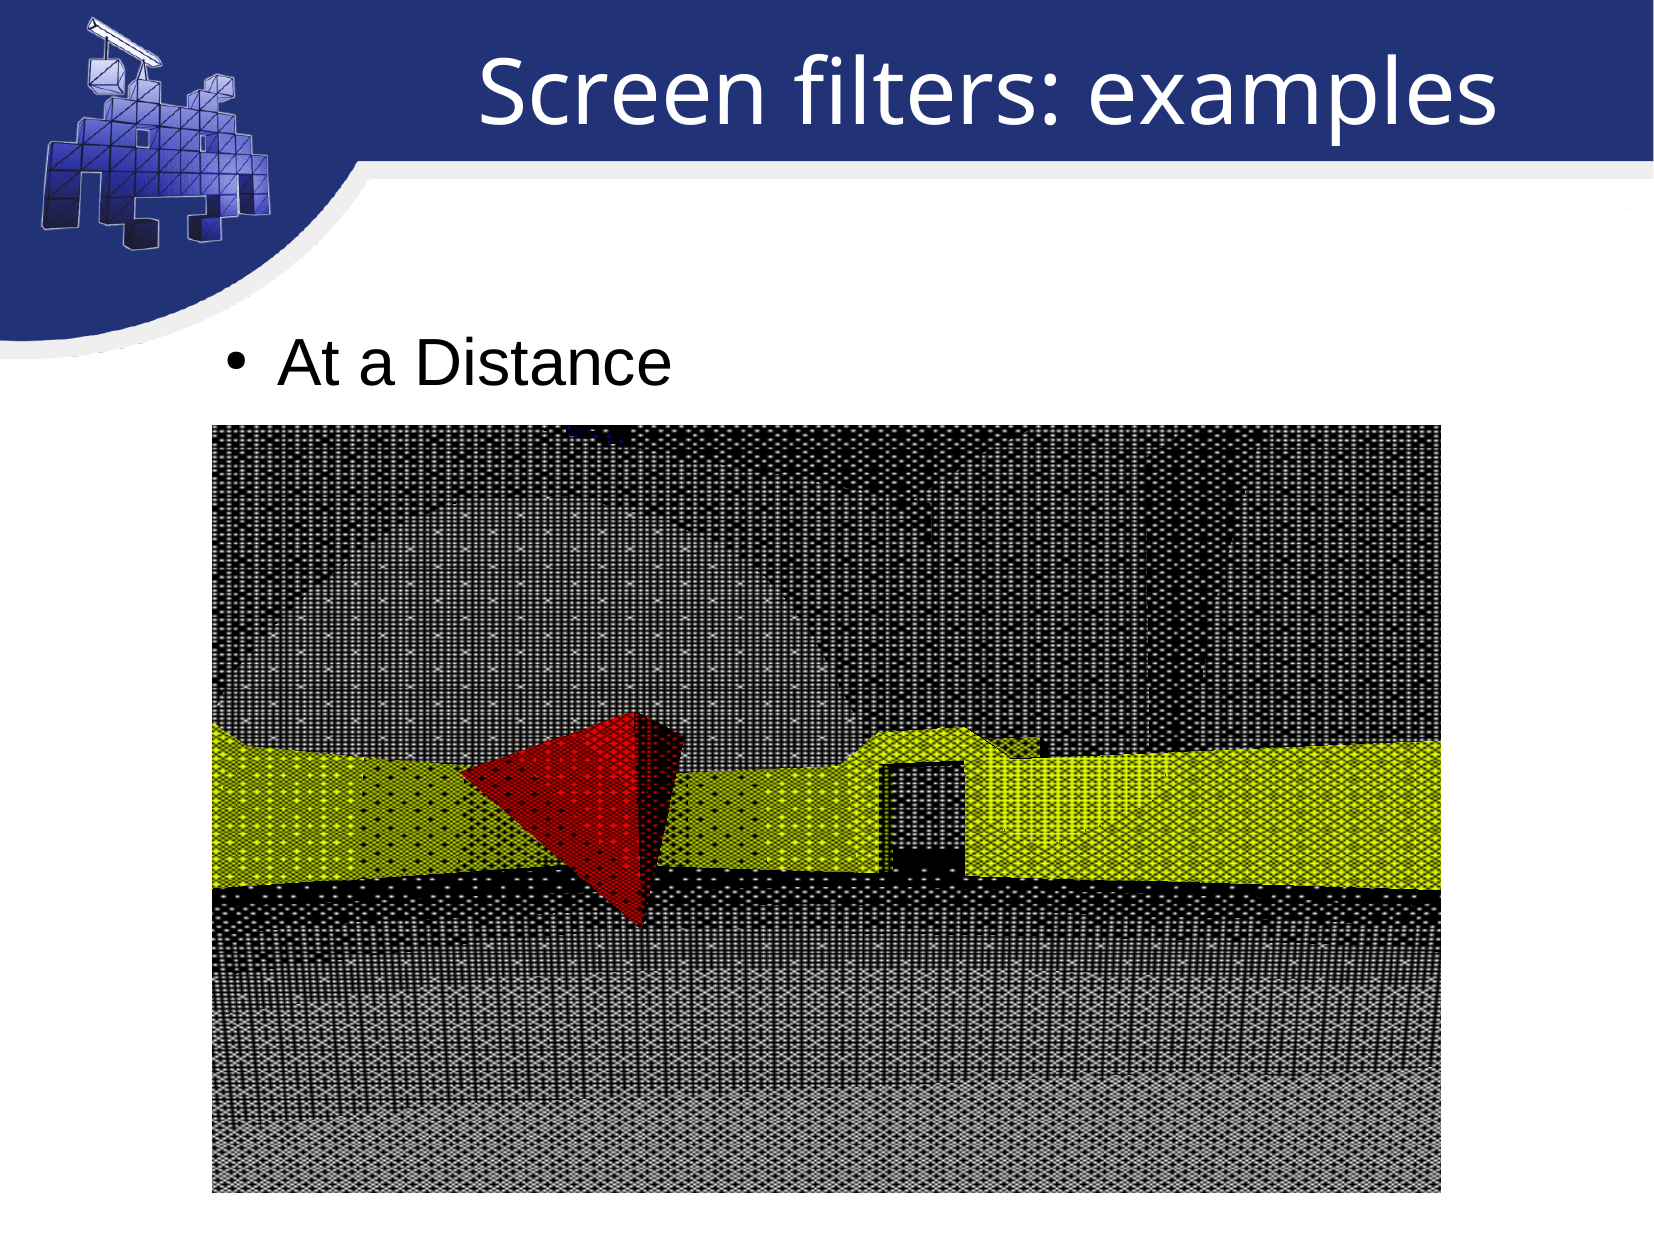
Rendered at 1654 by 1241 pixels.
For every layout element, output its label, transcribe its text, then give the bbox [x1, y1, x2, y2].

picture [212, 425, 1441, 1193]
title Screen filters: examples [354, 35, 1625, 142]
list At a Distance [206, 324, 1595, 1078]
picture [0, 0, 1654, 443]
